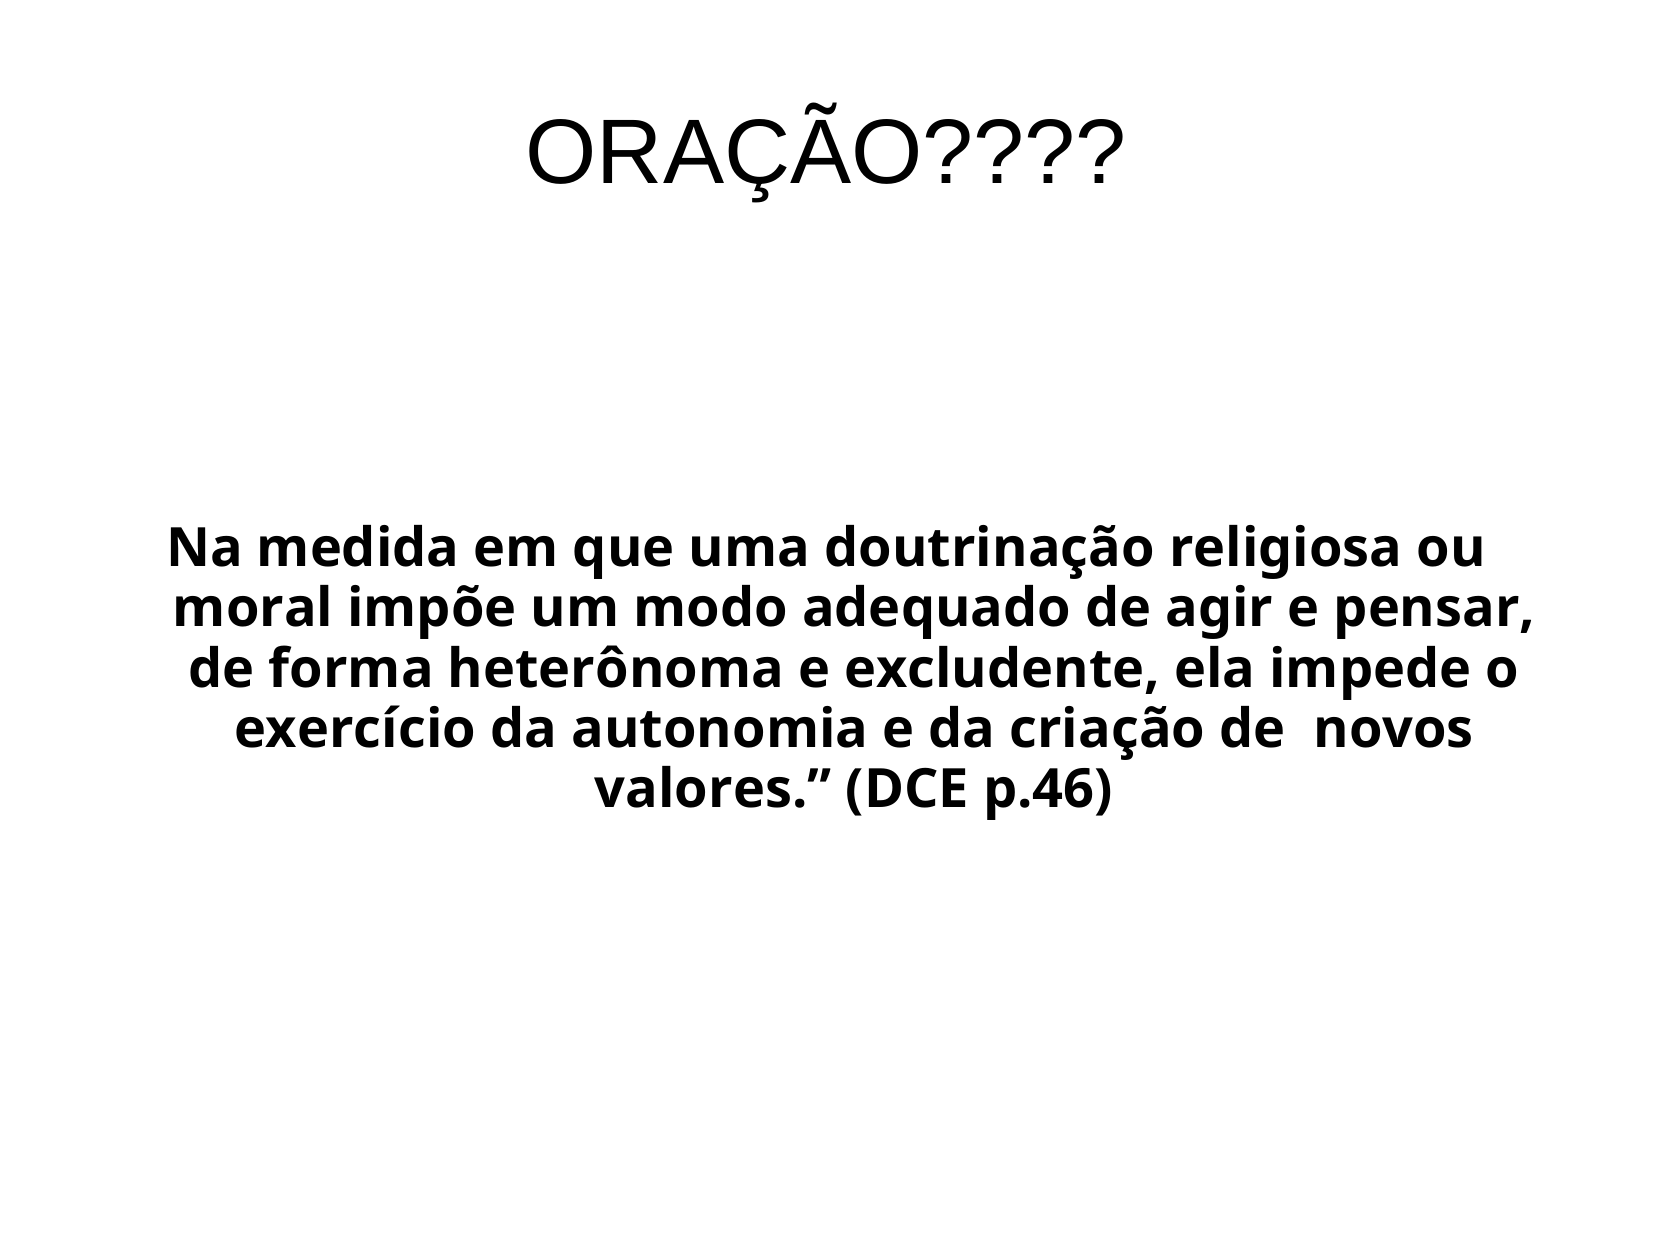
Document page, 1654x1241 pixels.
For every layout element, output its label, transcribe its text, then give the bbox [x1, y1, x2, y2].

subtitle Na medida em que uma doutrinação religiosa ou moral impõe um modo adequado de agir e pensar, de forma heterônoma e excludente, ela impede o exercício da autonomia e da criação de novos valores.” (DCE p.46) [82, 297, 1571, 1102]
title ORAÇÃO???? [82, 56, 1571, 249]
